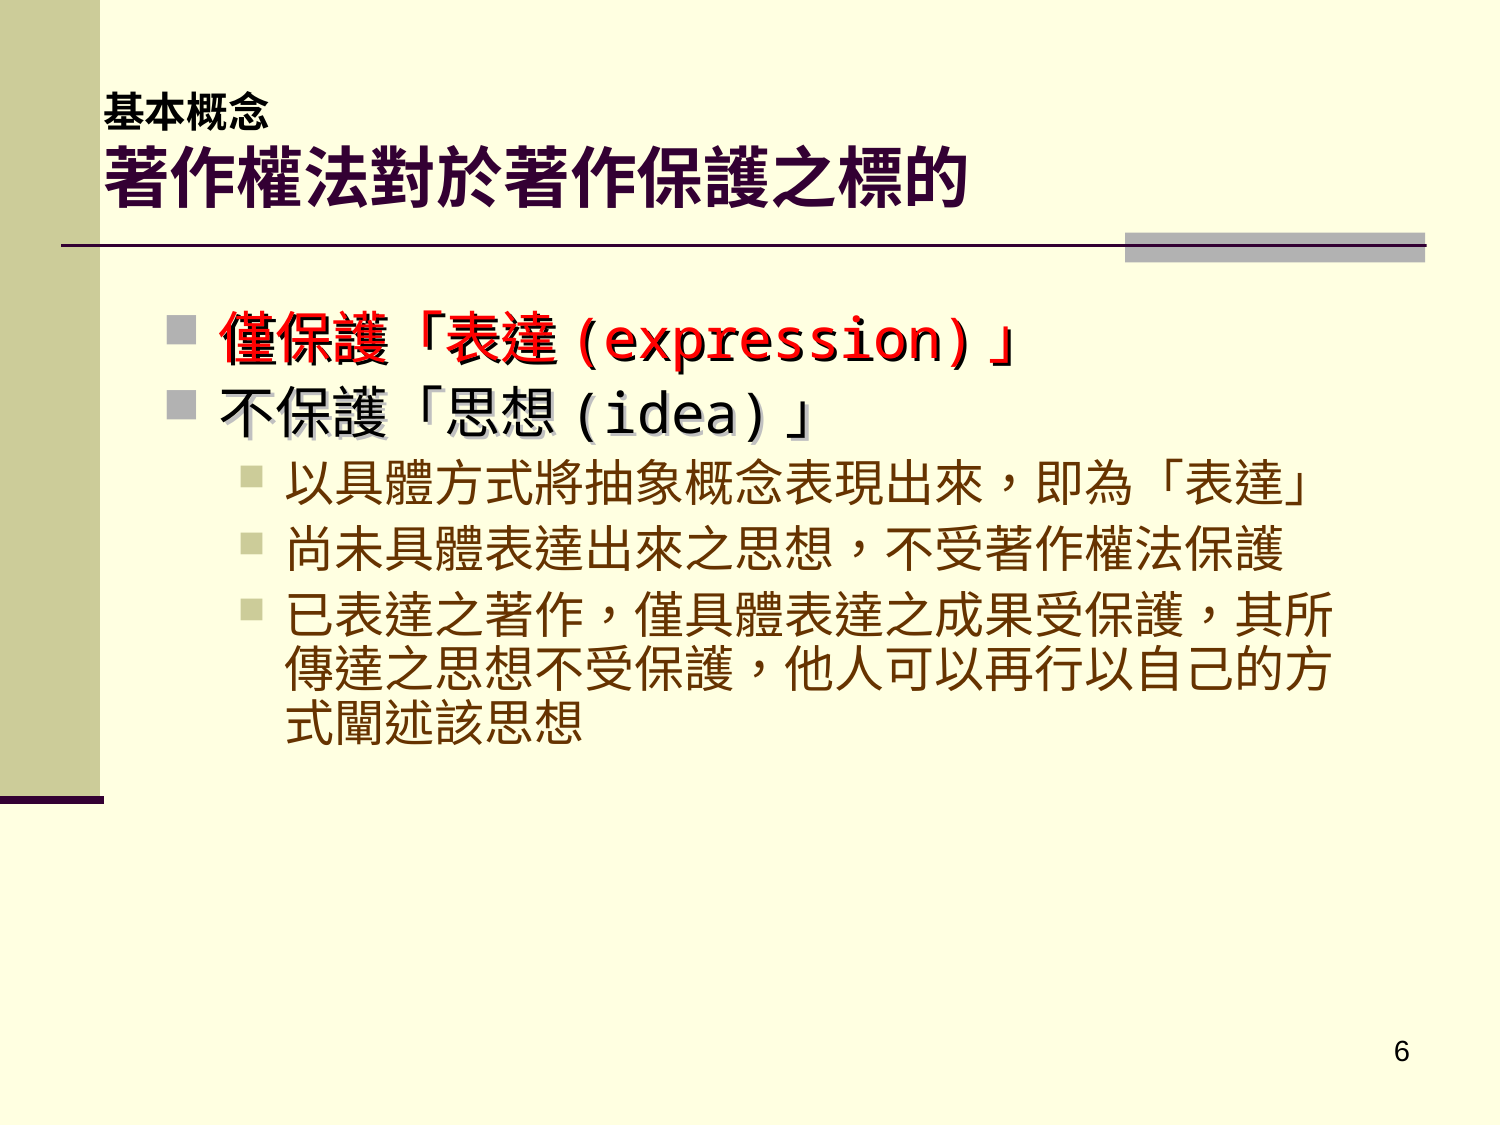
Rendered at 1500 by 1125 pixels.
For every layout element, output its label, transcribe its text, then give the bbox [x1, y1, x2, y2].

text_box <編號> [1074, 1024, 1426, 1103]
list 僅保護「表達(expression)」 不保護「思想(idea)」 以具體方式將抽象概念表現出來，即為「表達」 尚未具體表達出來之思想，不受著作權法保護 已表達之著作，僅具體表達之成果受保護，其所傳達之思想不受保護，他人可以再行以自己的方式闡述該思想 [147, 302, 1362, 1001]
text_box 基本概念 著作權法對於著作保護之標的 [88, 78, 1408, 224]
